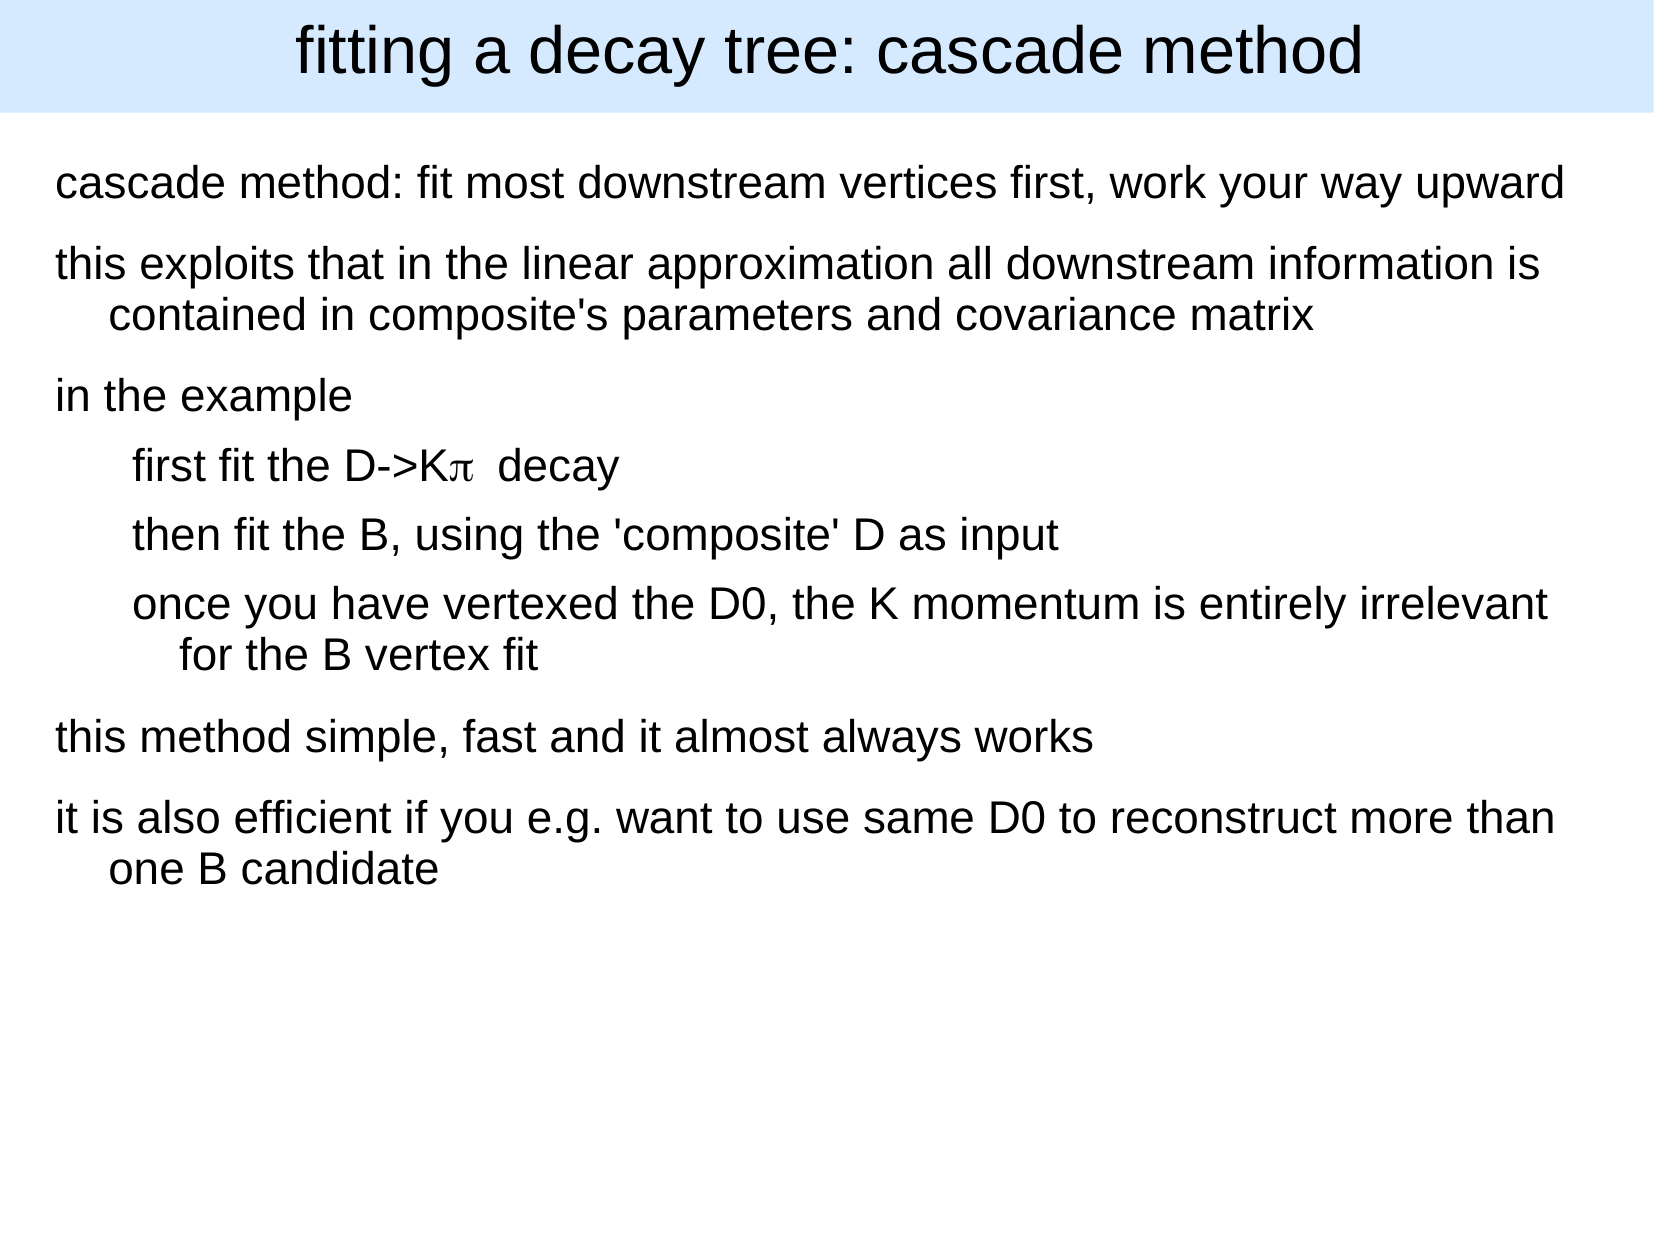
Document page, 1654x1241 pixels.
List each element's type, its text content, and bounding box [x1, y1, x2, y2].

title fitting a decay tree: cascade method [86, 0, 1576, 100]
list cascade method: fit most downstream vertices first, work your way upward this exploits that in the linear approximation all downstream information is contained in composite's parameters and covariance matrix in the example first fit the D->K decay then fit the B, using the 'composite' D as input once you have vertexed the D0, the K momentum is entirely irrelevant for the B vertex fit this method simple, fast and it almost always works it is also efficient if you e.g. want to use same D0 to reconstruct more than one B candidate [37, 156, 1613, 1147]
